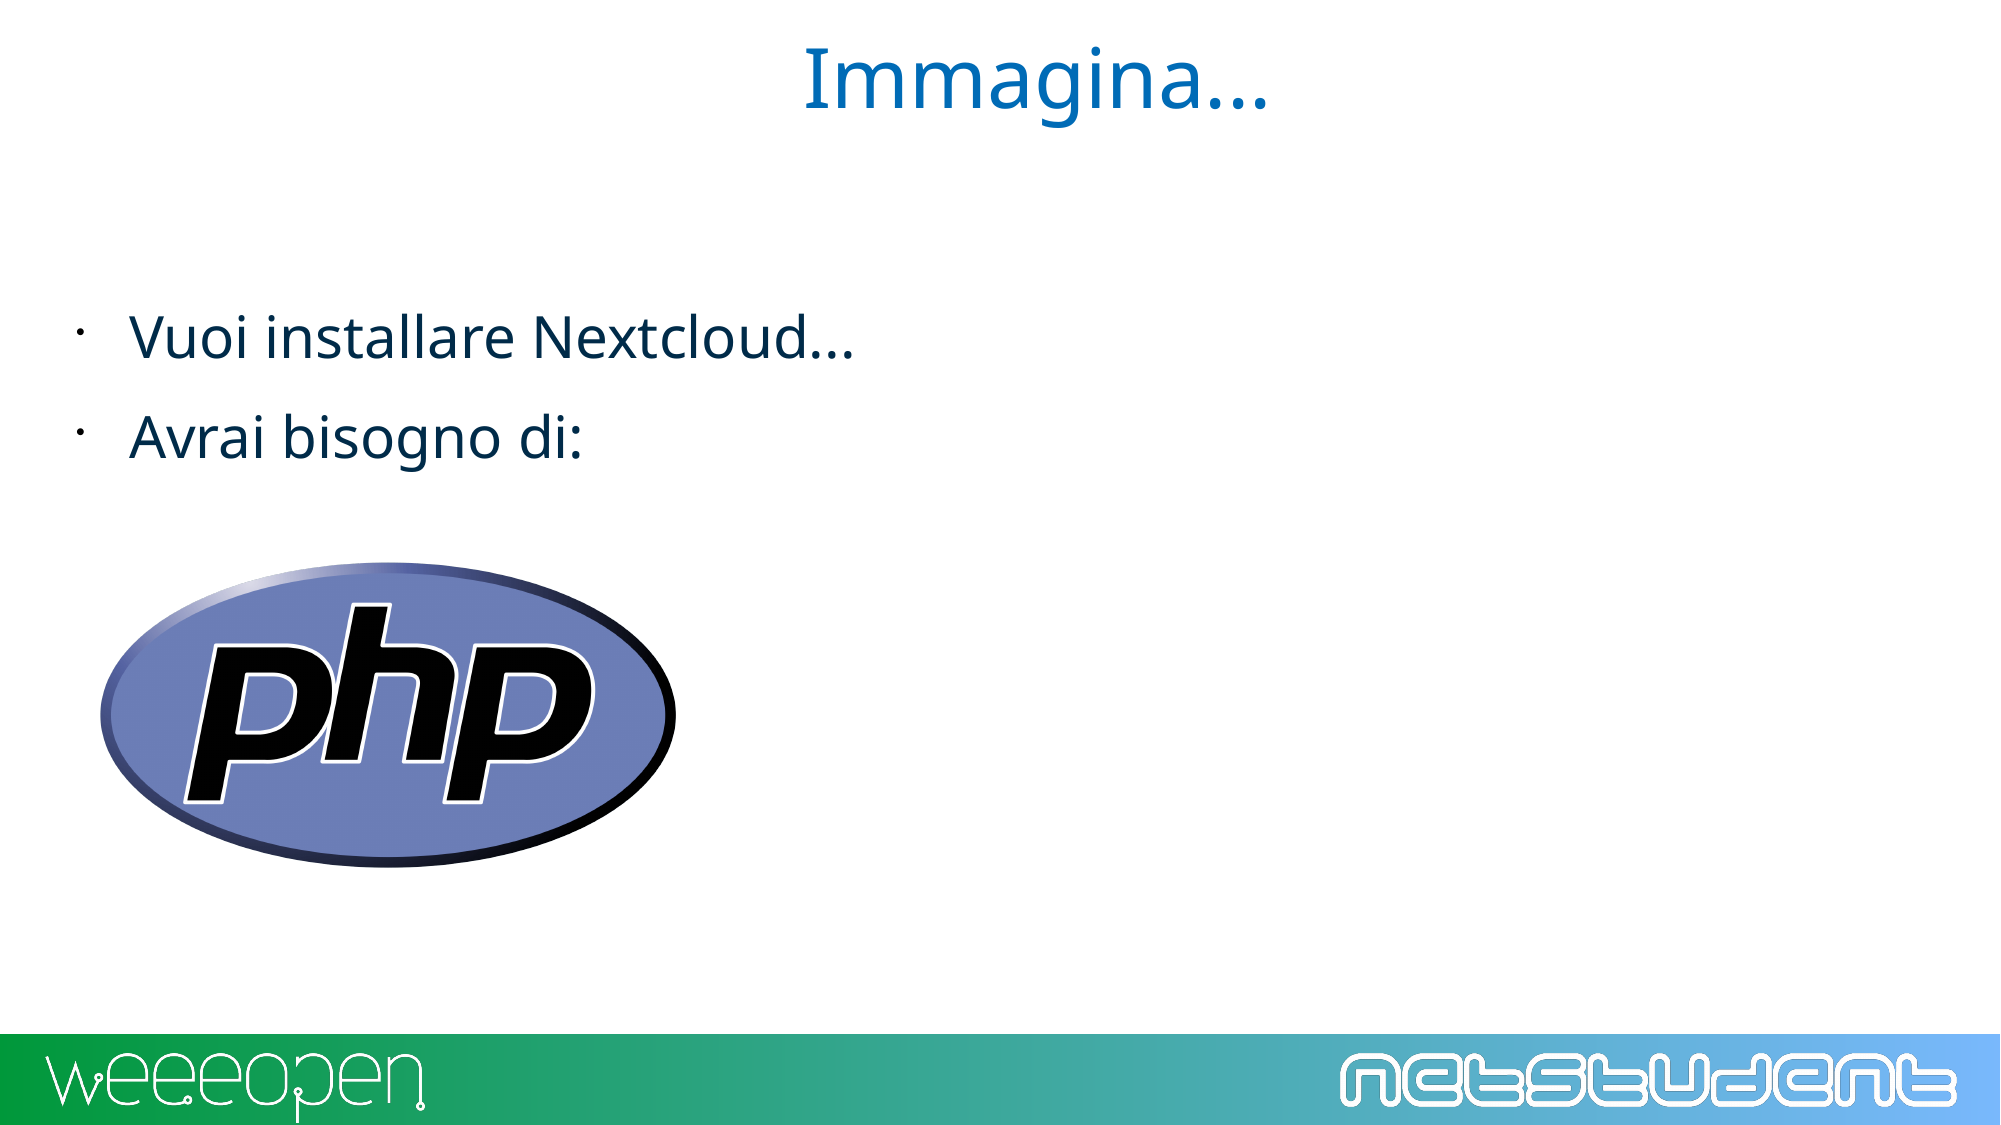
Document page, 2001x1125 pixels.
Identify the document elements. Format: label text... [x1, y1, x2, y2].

list Vuoi installare Nextcloud... Avrai bisogno di: [43, 293, 1959, 1008]
picture [1340, 1053, 1957, 1107]
picture [45, 1053, 425, 1123]
picture [96, 560, 680, 870]
title Immagina... [43, 29, 1959, 247]
